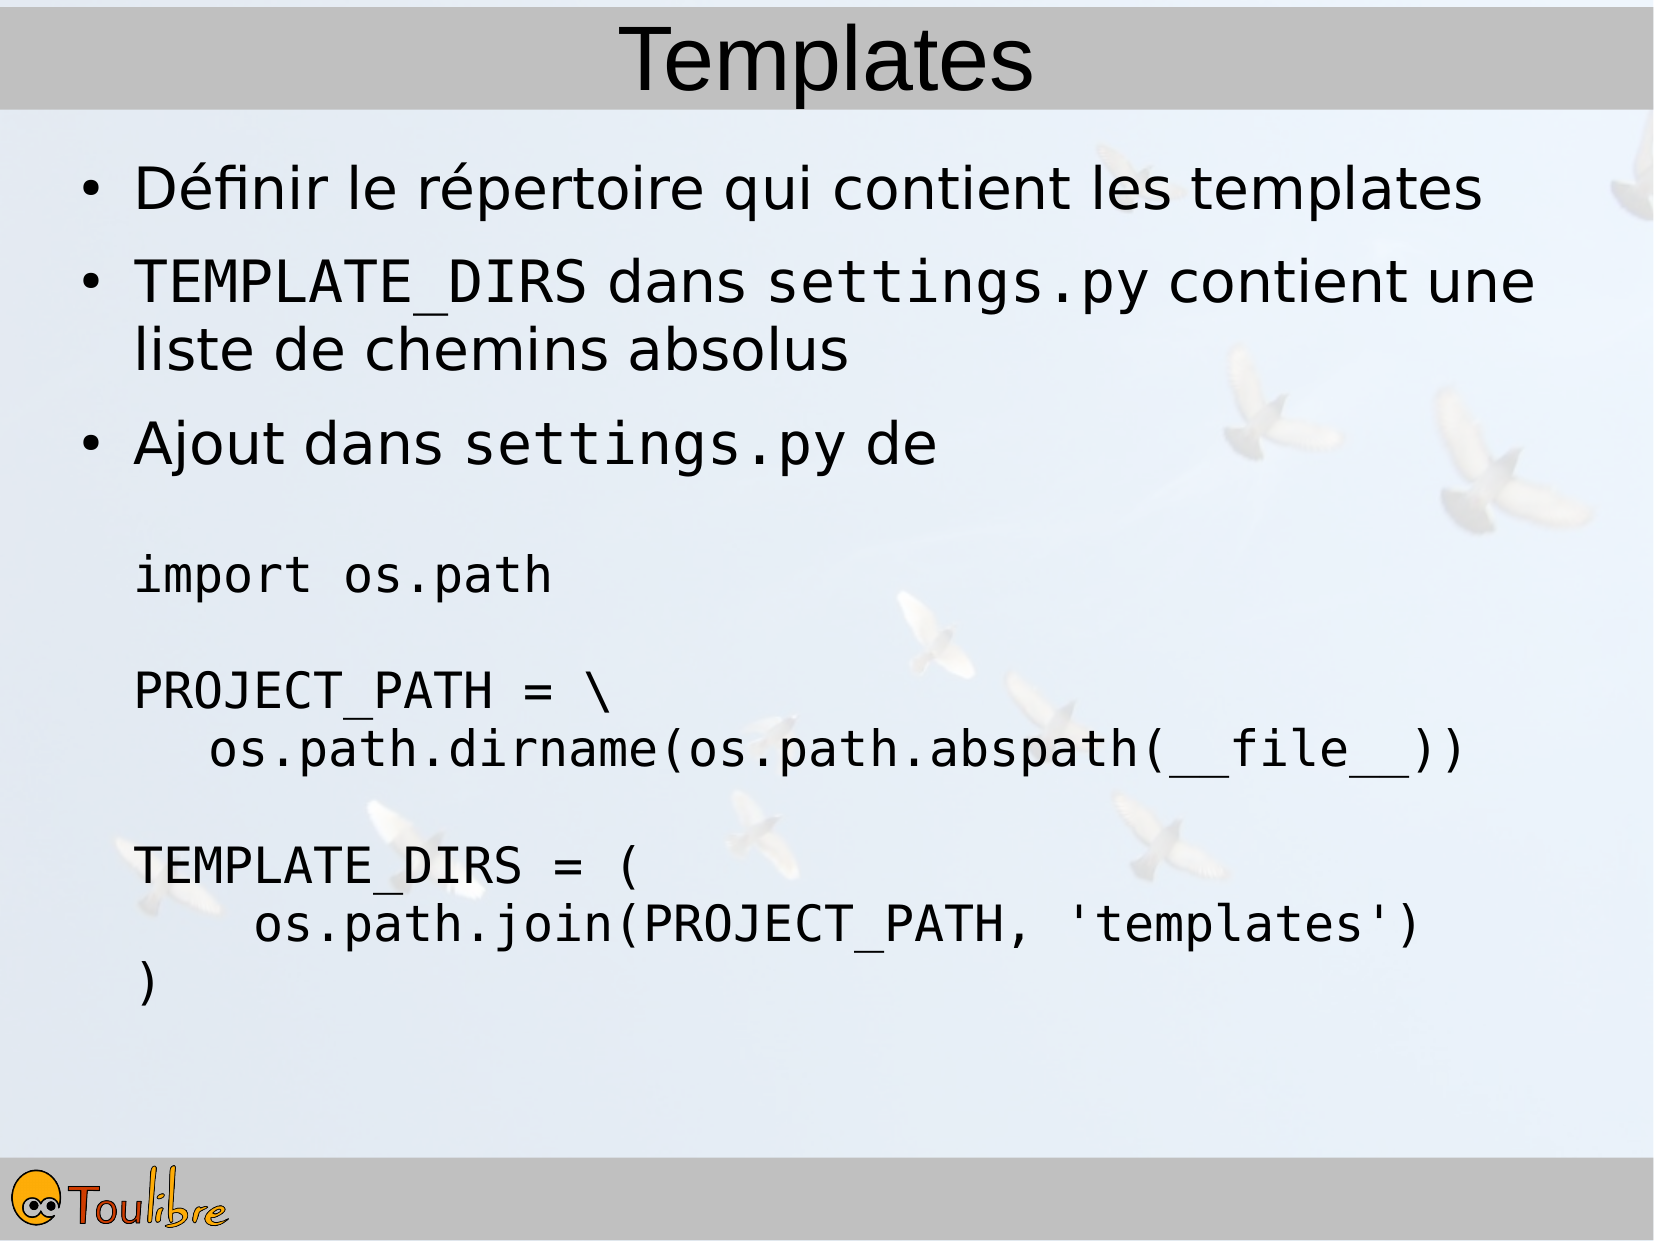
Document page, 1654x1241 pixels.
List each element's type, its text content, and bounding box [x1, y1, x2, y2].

picture [11, 1165, 229, 1228]
list Définir le répertoire qui contient les templates TEMPLATE_DIRS dans settings.py contient une liste de chemins absolus Ajout dans settings.py de import os.path PROJECT_PATH = \ os.path.dirname(os.path.abspath(__file__)) TEMPLATE_DIRS = ( os.path.join(PROJECT_PATH, 'templates') ) [62, 155, 1621, 1136]
title Templates [0, 7, 1654, 110]
